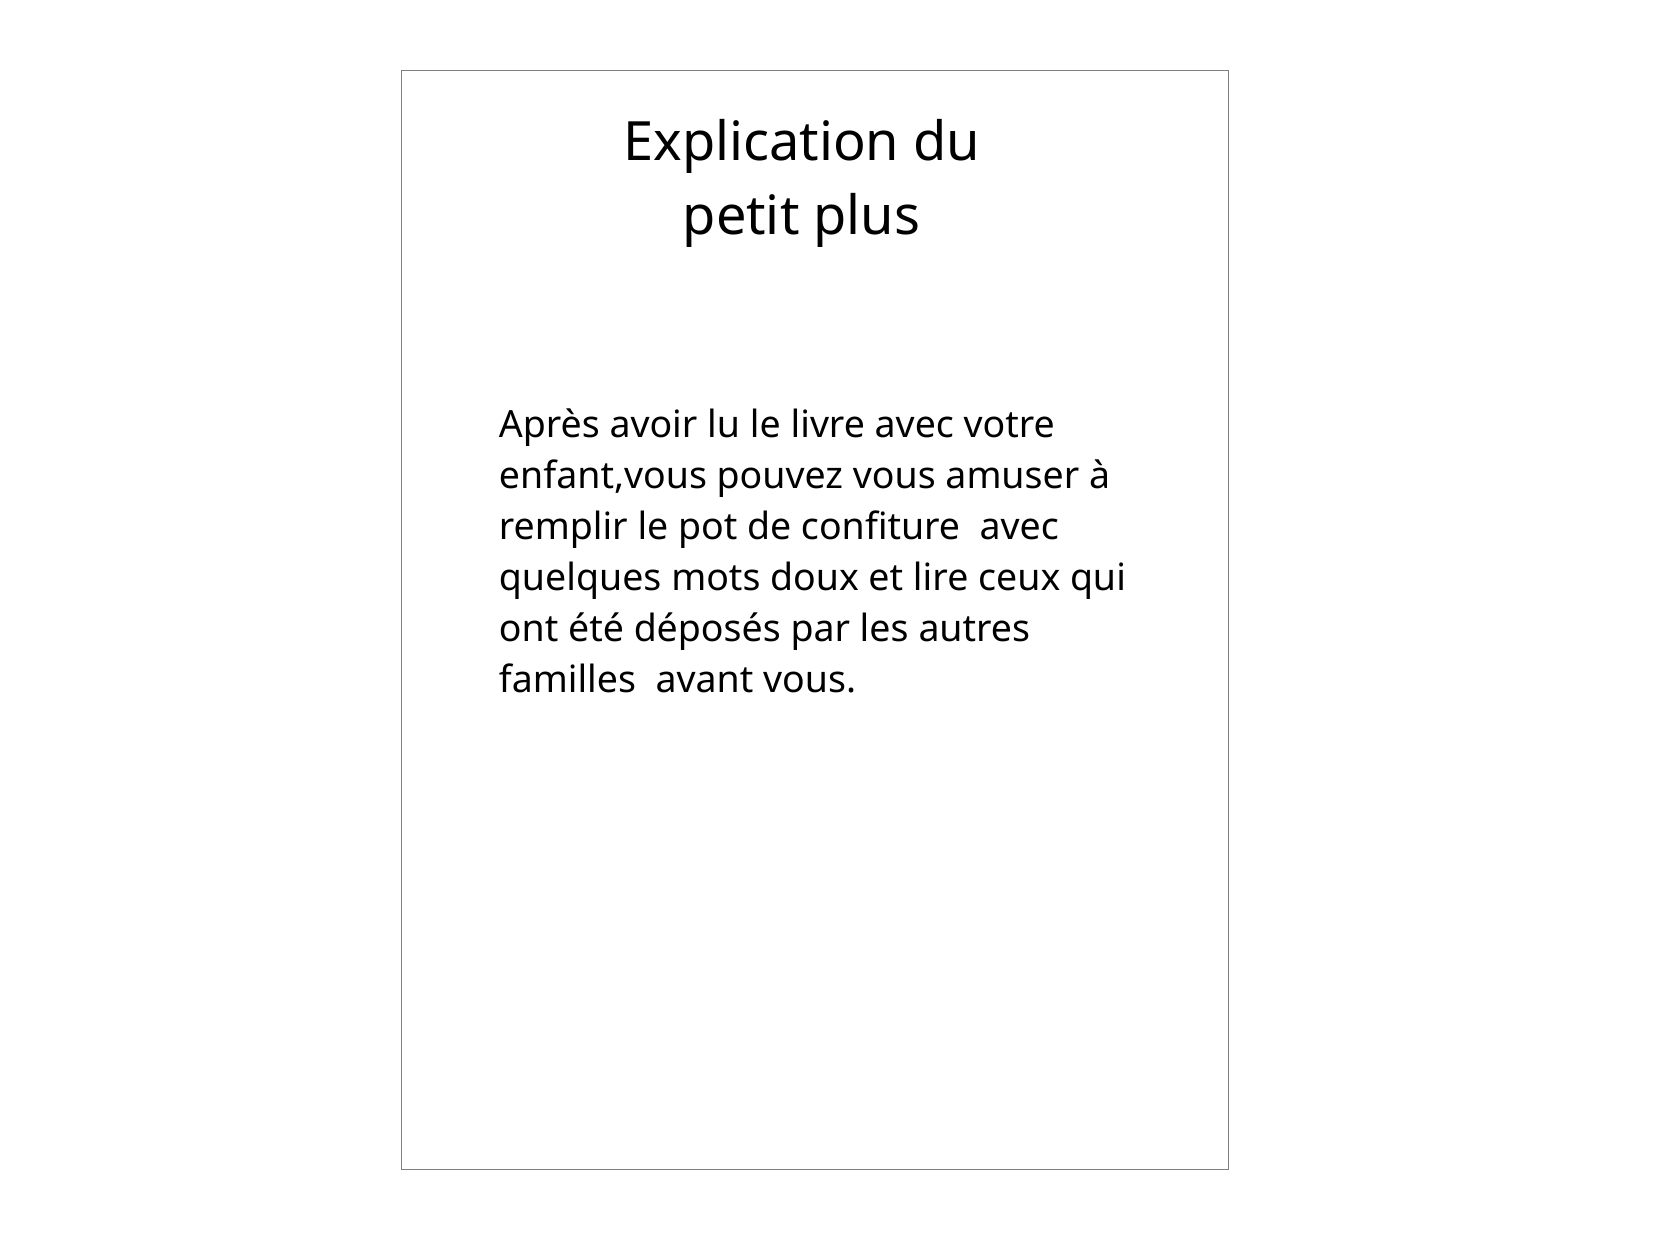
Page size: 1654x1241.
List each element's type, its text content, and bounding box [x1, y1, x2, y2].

text_box Après avoir lu le livre avec votre enfant,vous pouvez vous amuser à remplir le pot de confiture avec quelques mots doux et lire ceux qui ont été déposés par les autres familles avant vous. [484, 389, 1170, 918]
text_box Explication du petit plus [543, 94, 1060, 213]
